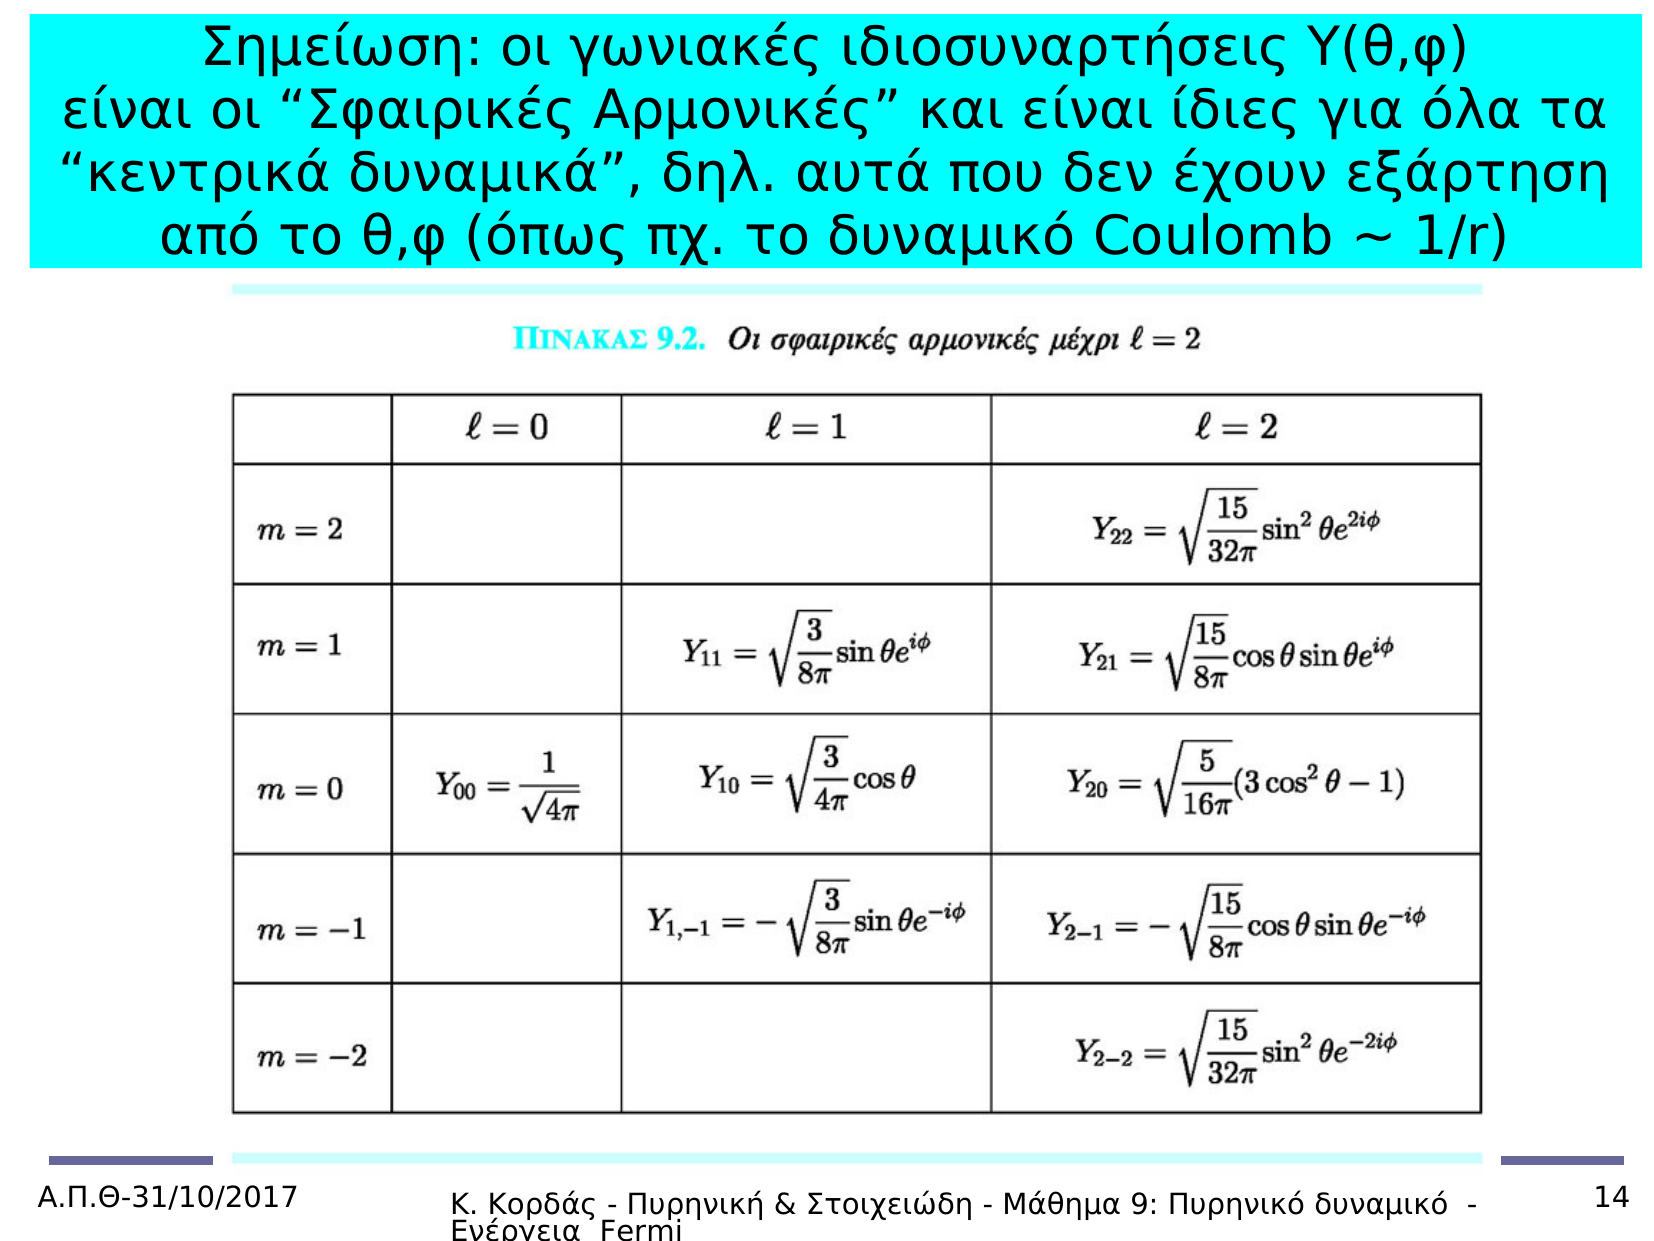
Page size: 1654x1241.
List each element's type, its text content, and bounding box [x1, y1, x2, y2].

picture [213, 271, 1501, 1175]
title Σημείωση: οι γωνιακές ιδιοσυναρτήσεις Υ(θ,φ) είναι οι “Σφαιρικές Αρμονικές” και είναι ίδιες για όλα τα “κεντρικά δυναμικά”, δηλ. αυτά που δεν έχουν εξάρτηση από το θ,φ (όπως πχ. το δυναμικό Coulomb ~ 1/r) [29, 14, 1643, 269]
